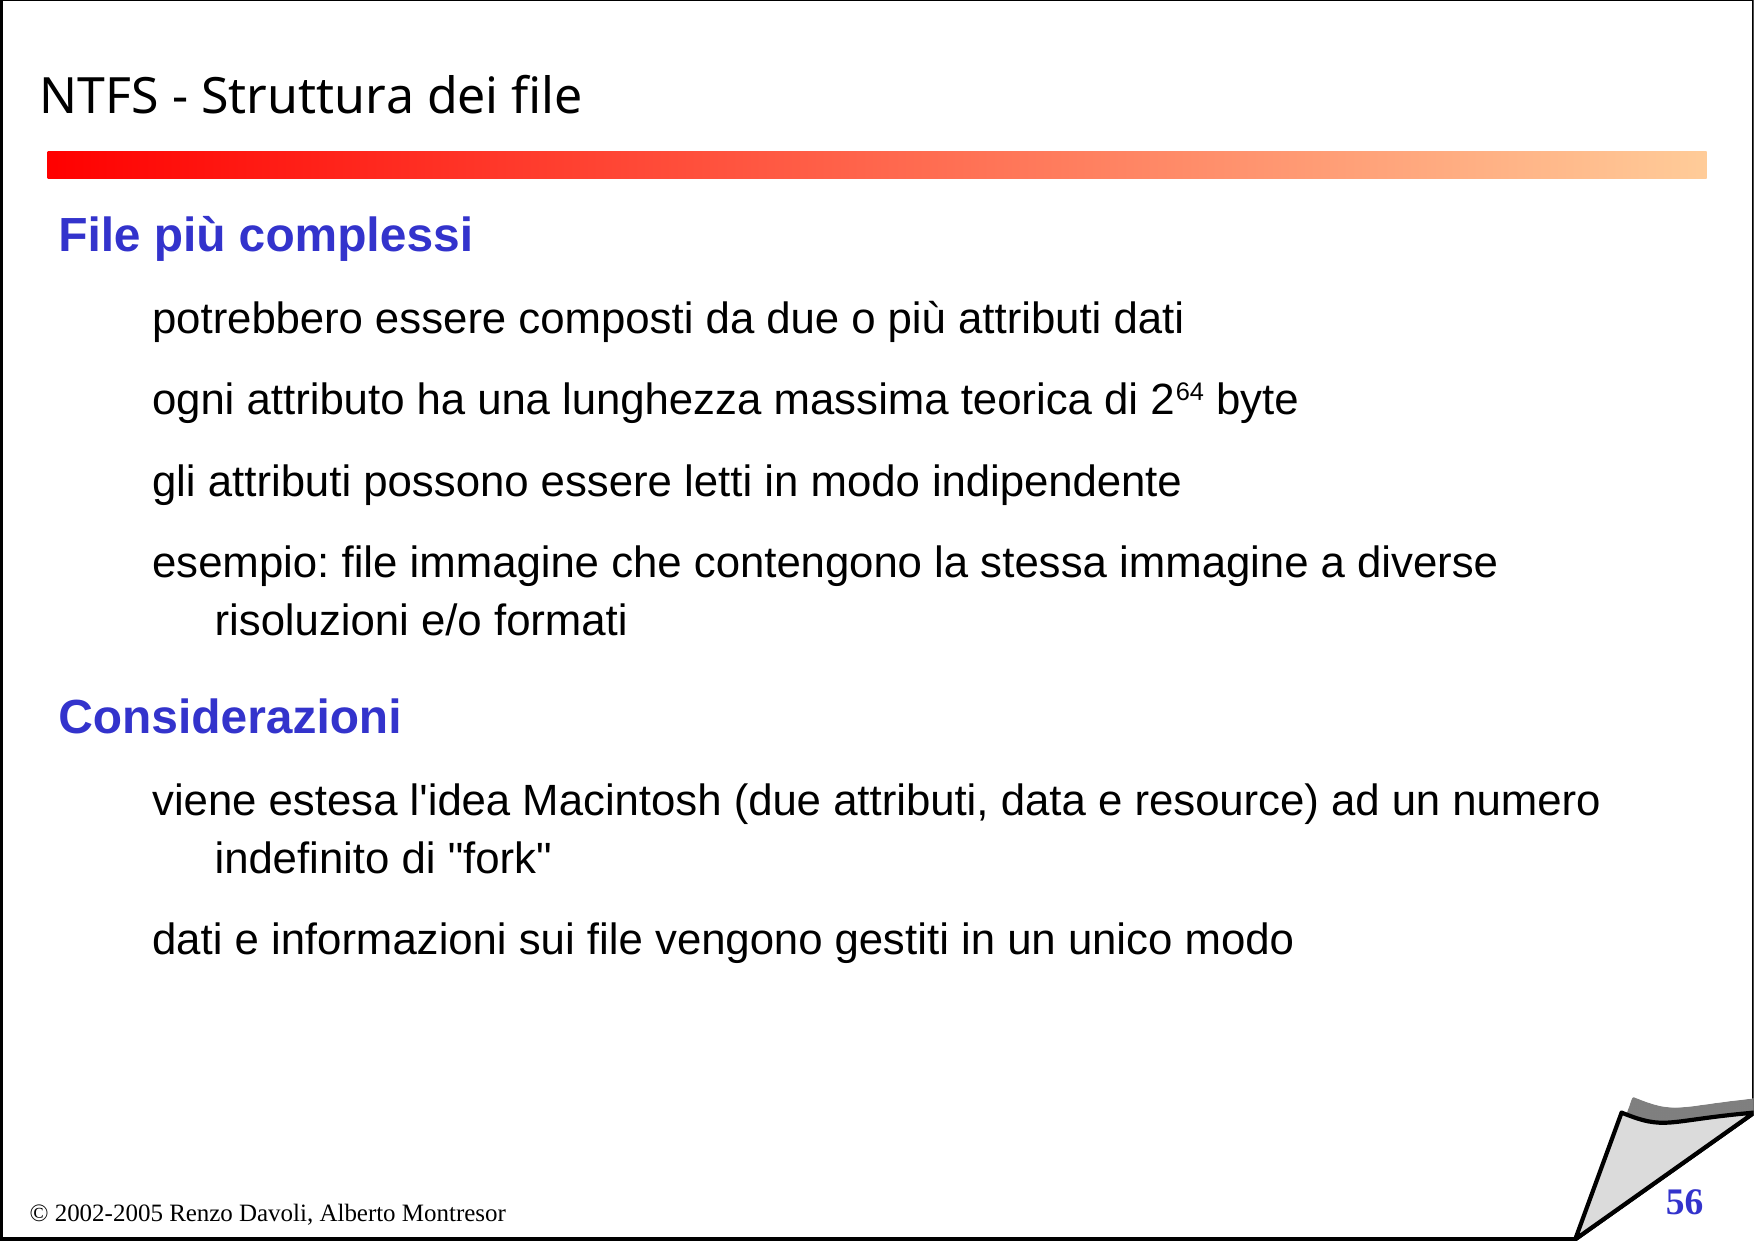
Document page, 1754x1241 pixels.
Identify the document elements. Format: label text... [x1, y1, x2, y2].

title NTFS - Struttura dei file [40, 49, 1713, 144]
list File più complessi potrebbero essere composti da due o più attributi dati ogni attributo ha una lunghezza massima teorica di 264 byte gli attributi possono essere letti in modo indipendente esempio: file immagine che contengono la stessa immagine a diverse risoluzioni e/o formati Considerazioni viene estesa l'idea Macintosh (due attributi, data e resource) ad un numero indefinito di "fork" dati e informazioni sui file vengono gestiti in un unico modo [58, 206, 1695, 1042]
